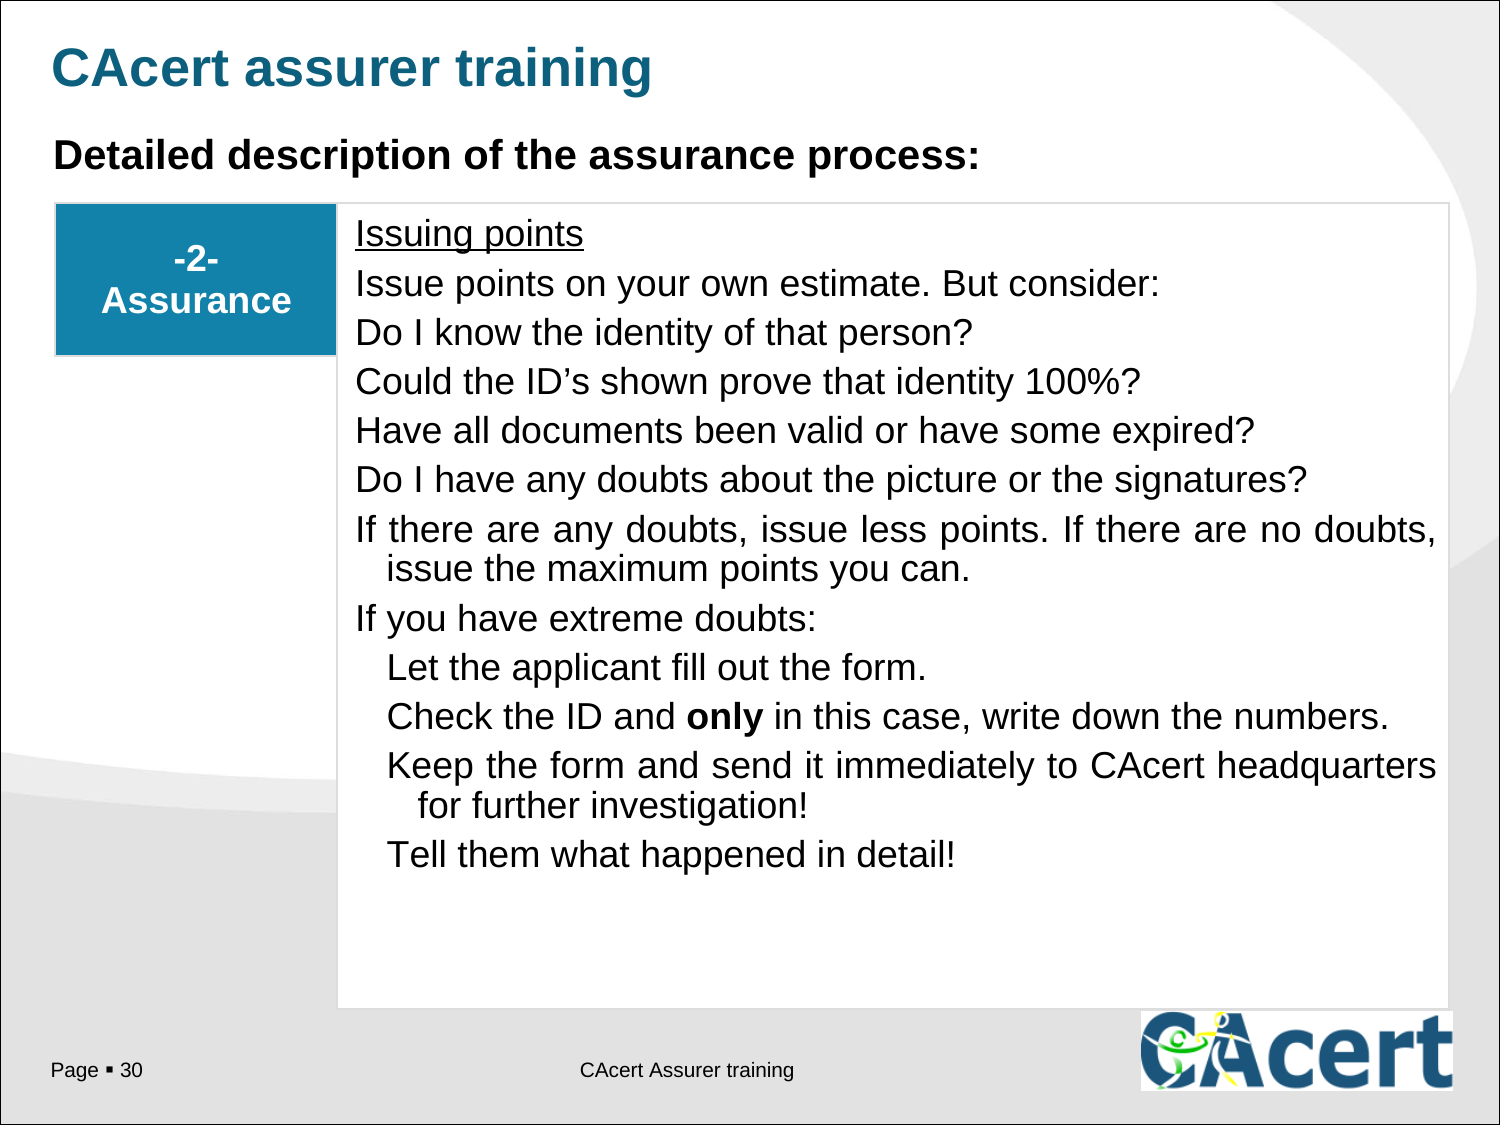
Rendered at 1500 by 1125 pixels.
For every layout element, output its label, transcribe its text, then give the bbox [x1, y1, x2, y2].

picture [1, 1, 1499, 1124]
title CAcert assurer training [51, 19, 1450, 118]
text_box -2- Assurance [55, 203, 337, 357]
text_box Detailed description of the assurance process: [53, 125, 1451, 185]
text_box Issuing points Issue points on your own estimate. But consider: Do I know the identity of that person? Could the ID’s shown prove that identity 100%? Have all documents been valid or have some expired? Do I have any doubts about the picture or the signatures? If there are any doubts, issue less points. If there are no doubts, issue the maximum points you can. If you have extreme doubts: Let the applicant fill out the form. Check the ID and only in this case, write down the numbers. Keep the form and send it immediately to CAcert headquarters for further investigation! Tell them what happened in detail! [337, 203, 1450, 1010]
